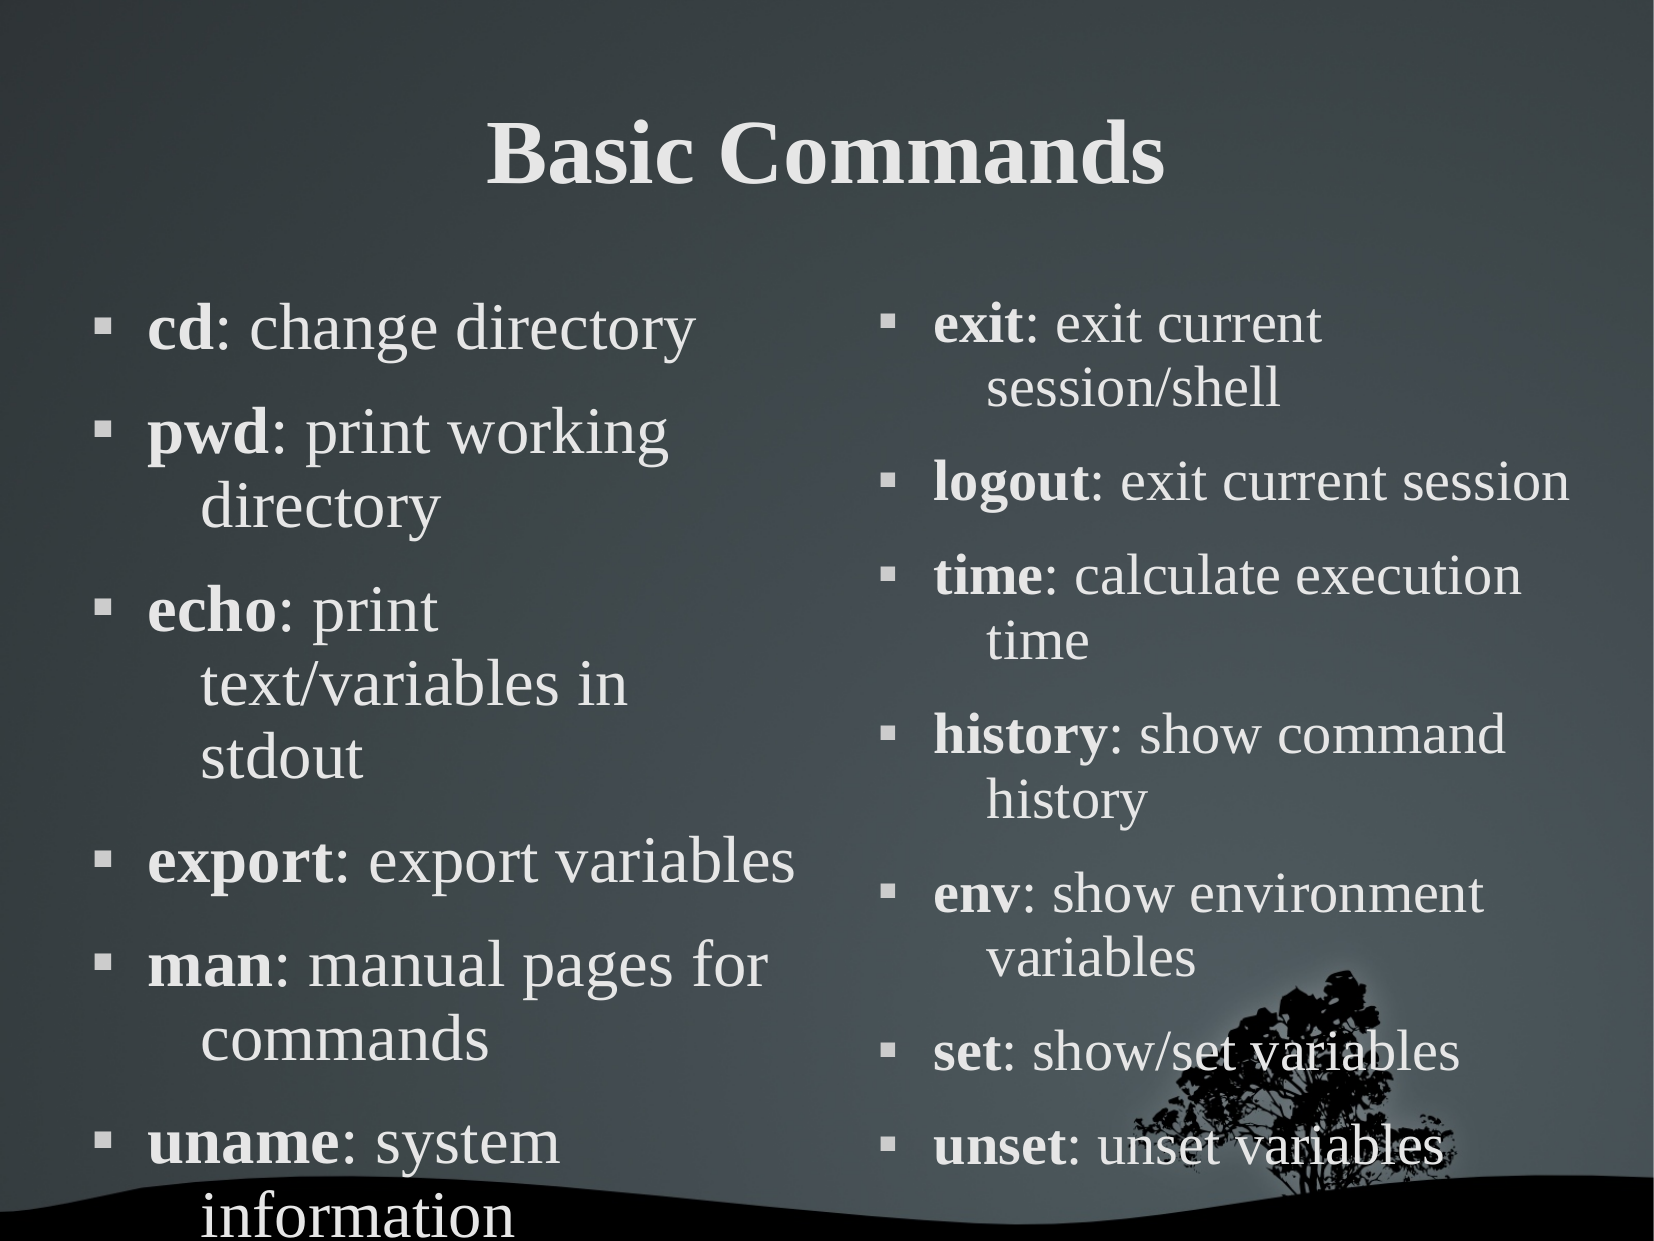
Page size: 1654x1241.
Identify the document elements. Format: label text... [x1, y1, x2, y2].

title Basic Commands [82, 49, 1571, 257]
list cd: change directory pwd: print working directory echo: print text/variables in stdout export: export variables man: manual pages for commands uname: system information exec: Execute a file [59, 290, 809, 1241]
list exit: exit current session/shell logout: exit current session time: calculate execution time history: show command history env: show environment variables set: show/set variables unset: unset variables [845, 290, 1625, 1241]
picture [0, 0, 1654, 1241]
